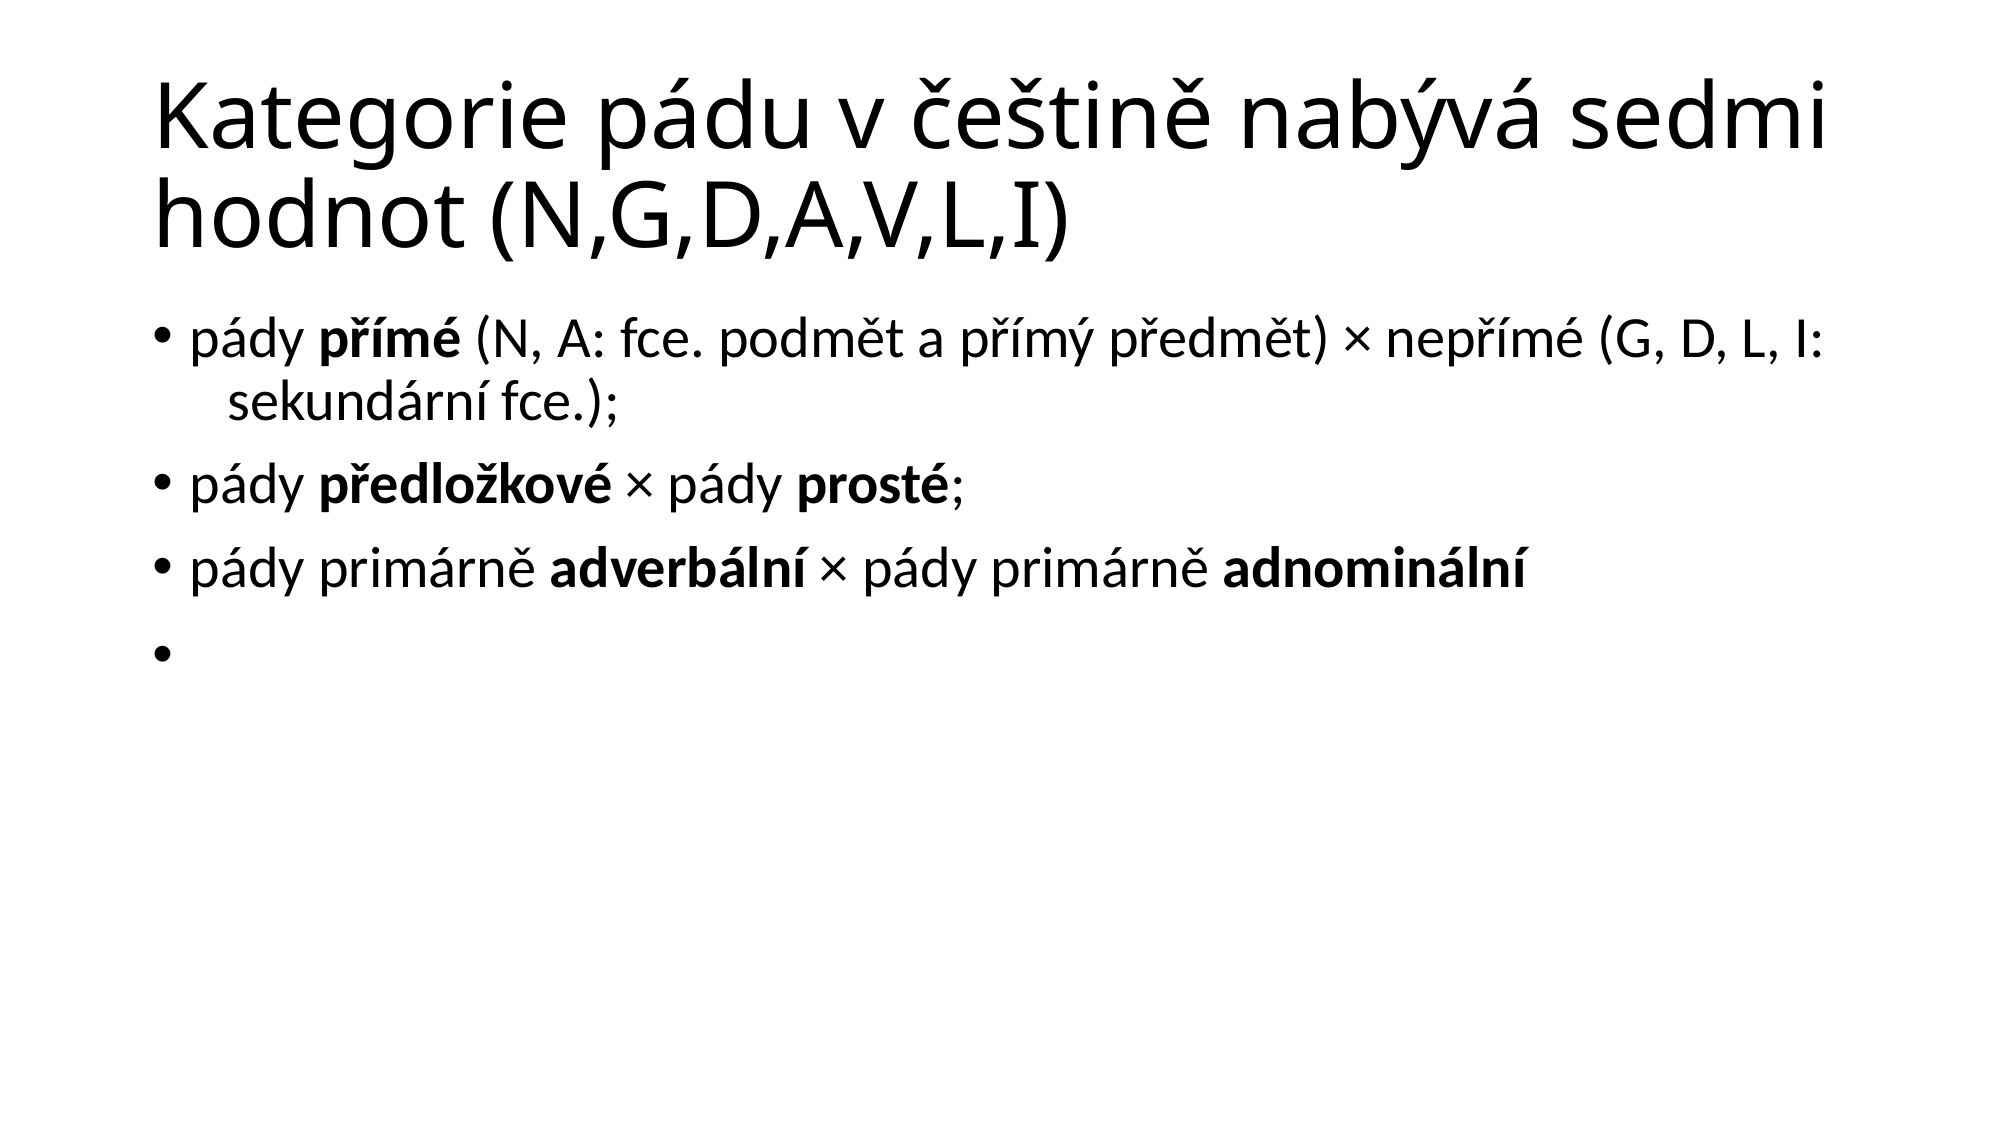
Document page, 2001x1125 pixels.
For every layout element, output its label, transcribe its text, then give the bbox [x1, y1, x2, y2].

list pády přímé (N, A: fce. podmět a přímý předmět) × nepřímé (G, D, L, I: sekundární fce.); pády předložkové × pády prosté; pády primárně adverbální × pády primárně adnominální [137, 299, 1863, 1014]
title Kategorie pádu v češtině nabývá sedmi hodnot (N,G,D,A,V,L,I) [137, 59, 1863, 278]
